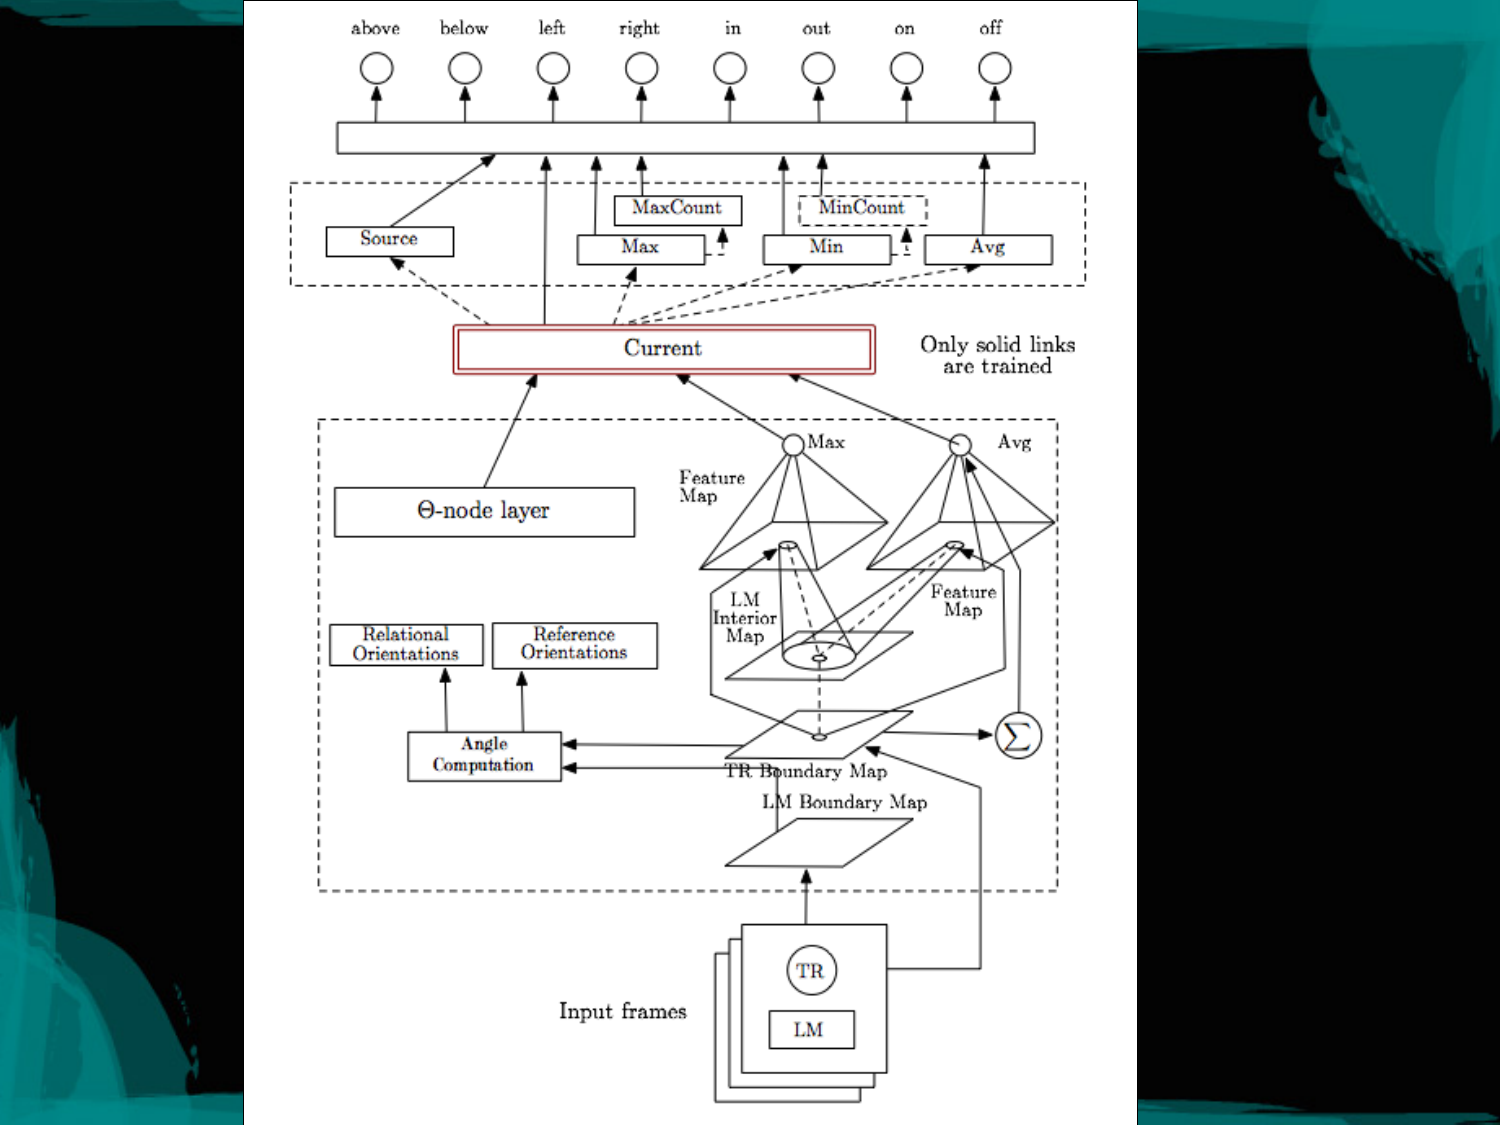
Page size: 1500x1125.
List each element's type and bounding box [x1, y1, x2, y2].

picture [0, 0, 243, 1125]
picture [287, 18, 1088, 1105]
text_box [243, 0, 1138, 1125]
picture [1138, 0, 1500, 1125]
